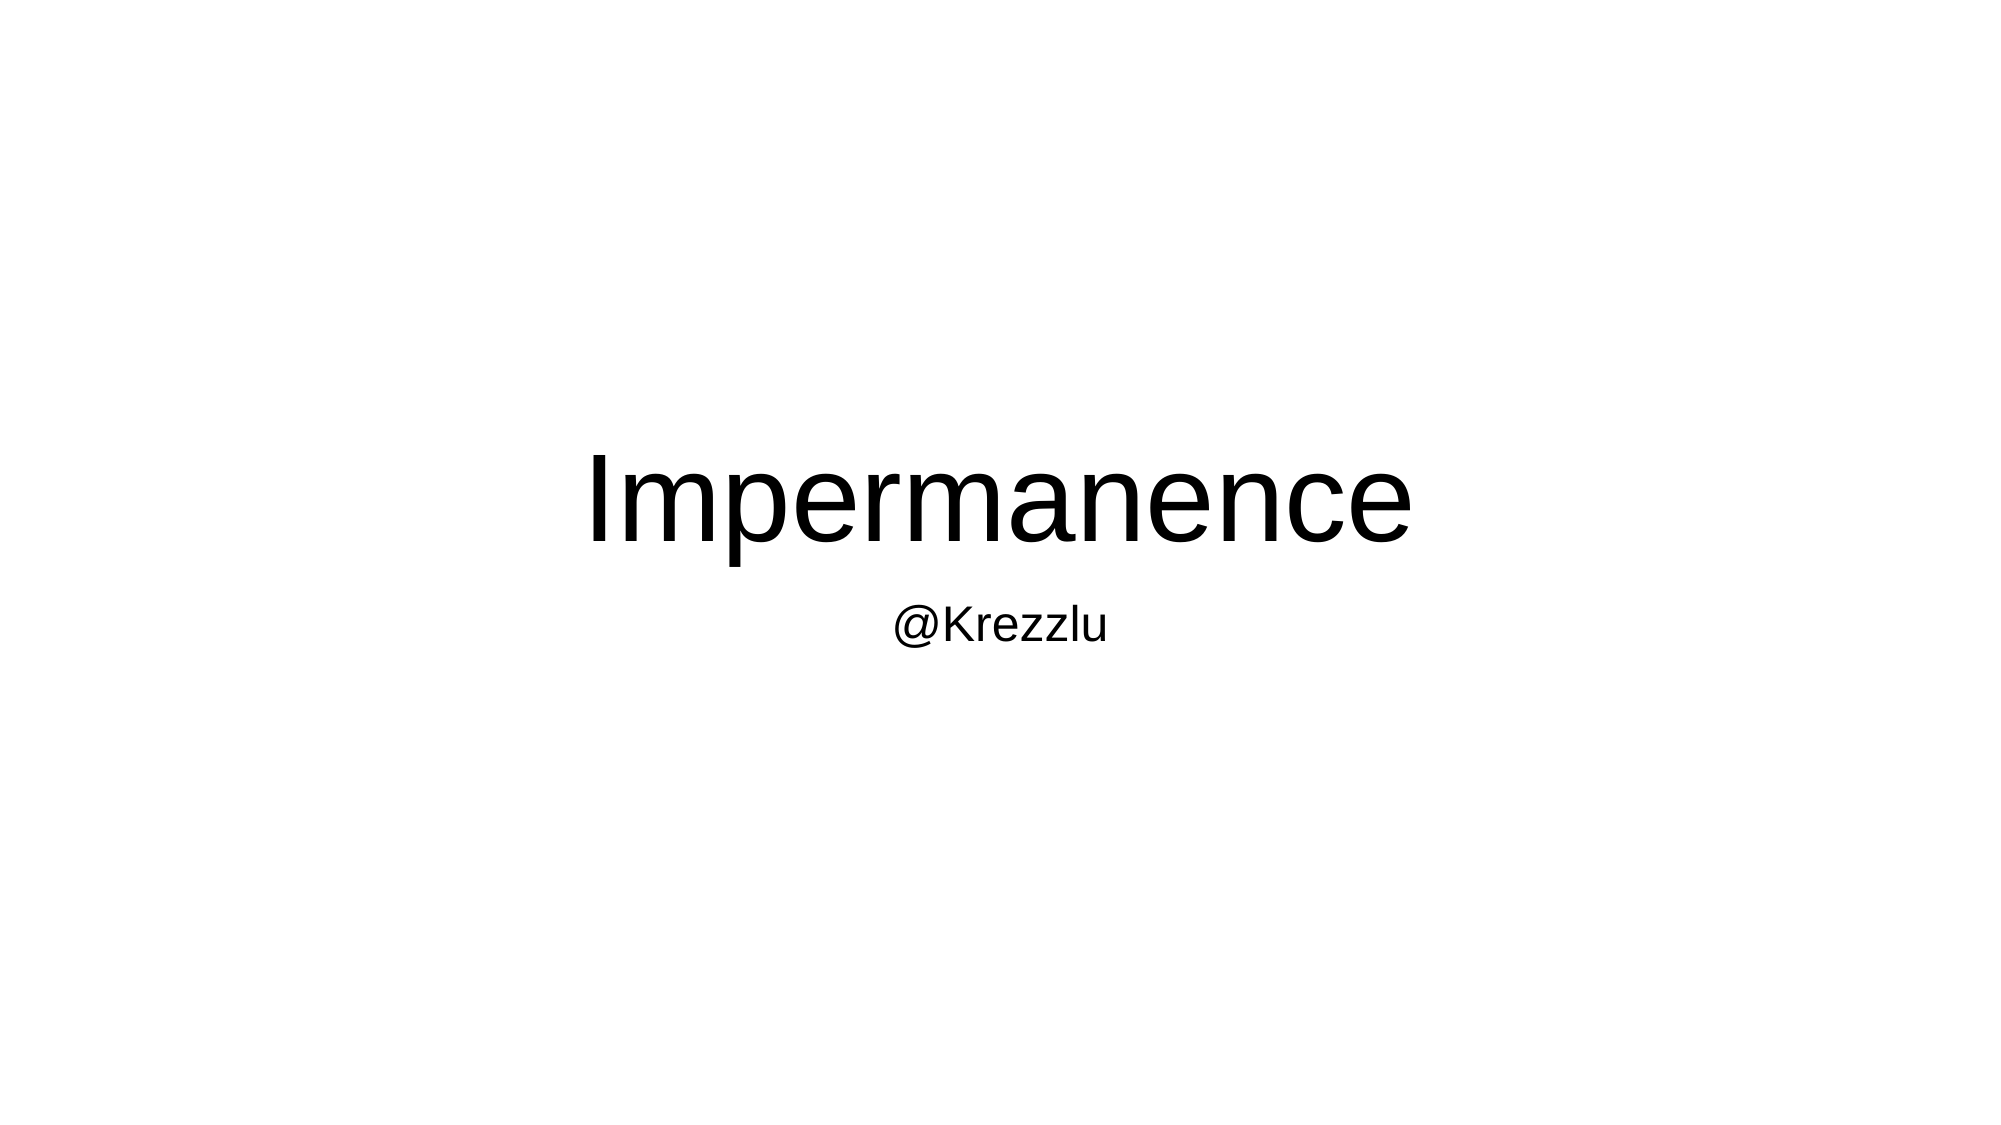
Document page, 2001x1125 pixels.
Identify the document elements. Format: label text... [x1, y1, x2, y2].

subtitle @Krezzlu [249, 590, 1750, 863]
title Impermanence [249, 184, 1750, 576]
